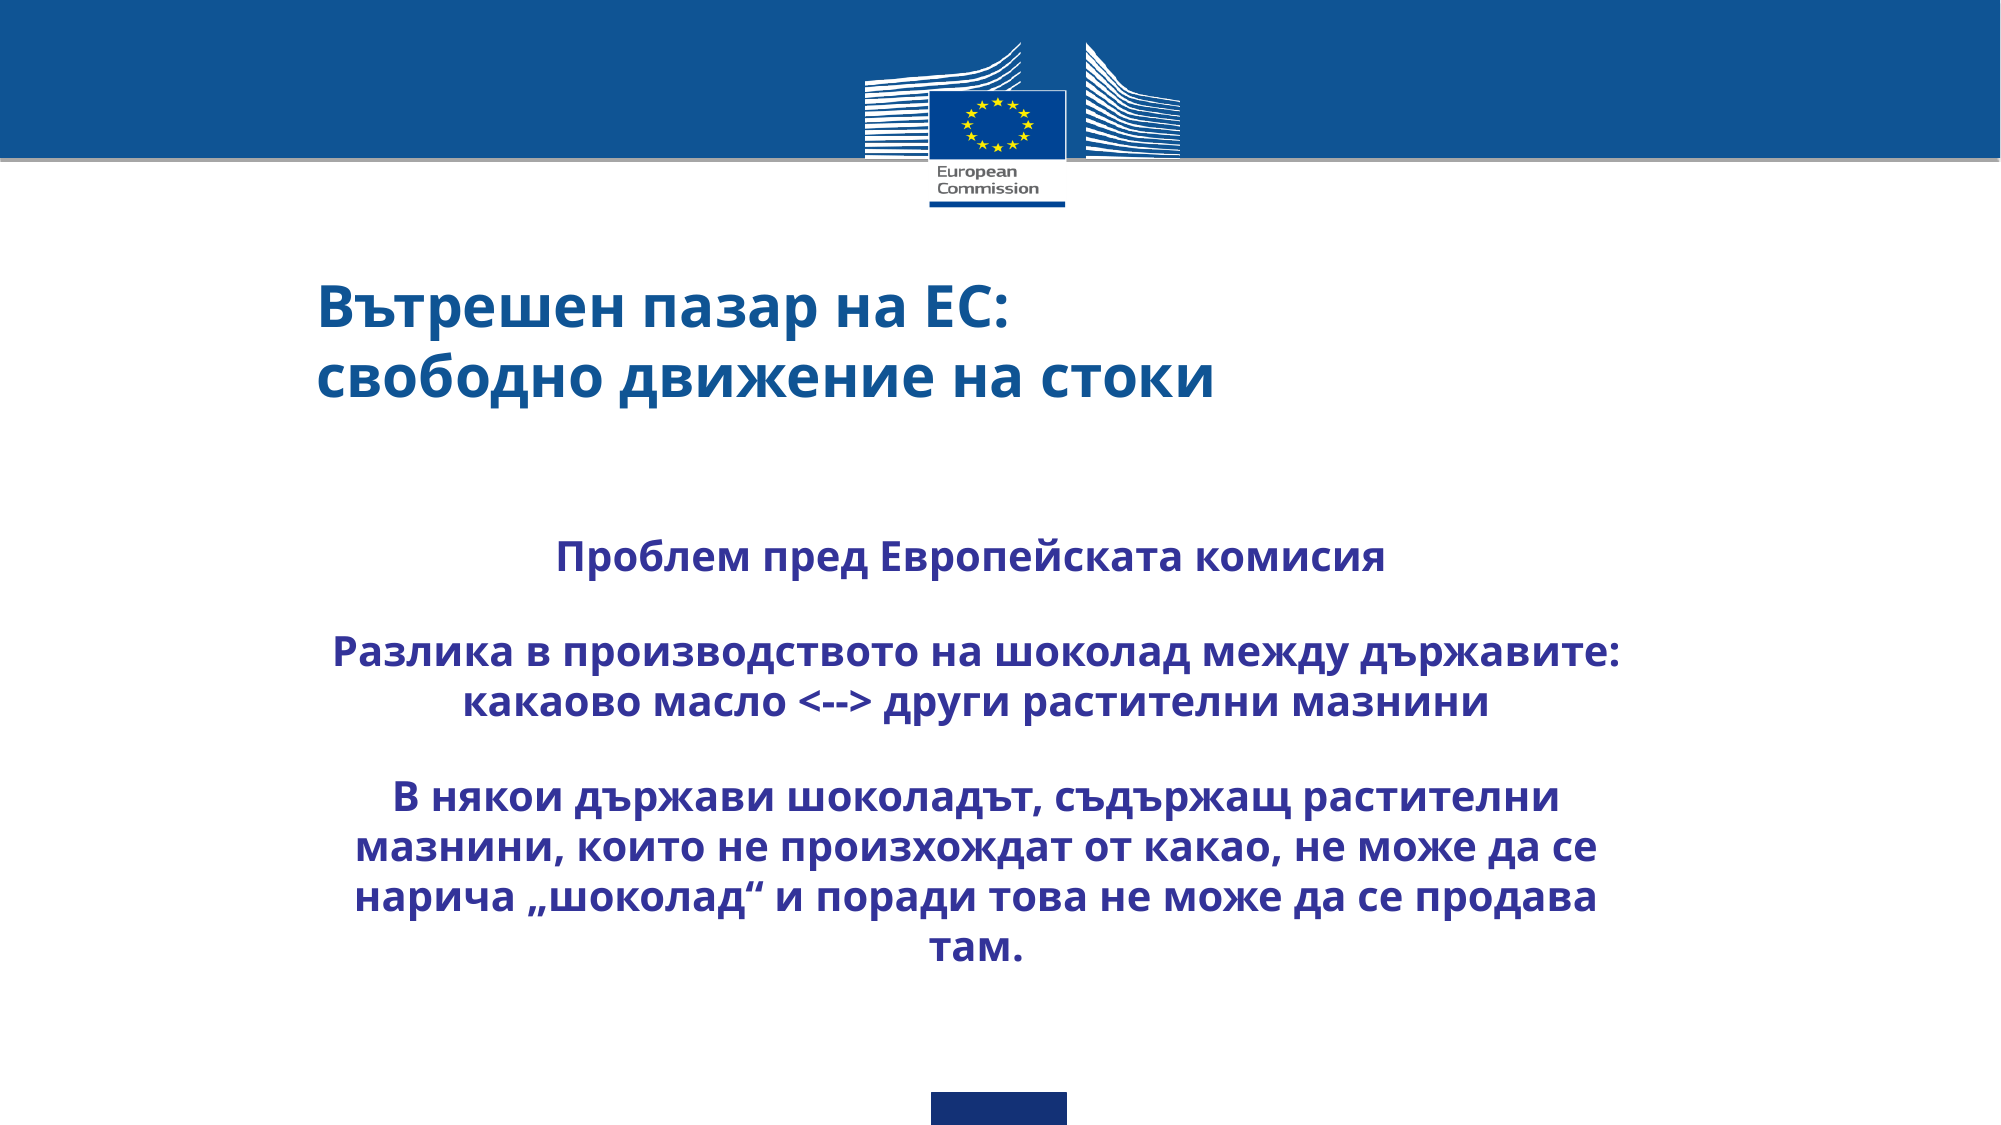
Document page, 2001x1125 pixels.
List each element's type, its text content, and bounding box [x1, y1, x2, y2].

text_box Проблем пред Европейската комисия Разлика в производството на шоколад между държавите: какаово масло <--> други растителни мазнини В някои държави шоколадът, съдържащ растителни мазнини, които не произхождат от какао, не може да се нарича „шоколад“ и поради това не може да се продава там. [249, 432, 1644, 1000]
text_box Вътрешен пазар на ЕС: свободно движение на стоки [301, 245, 1520, 433]
